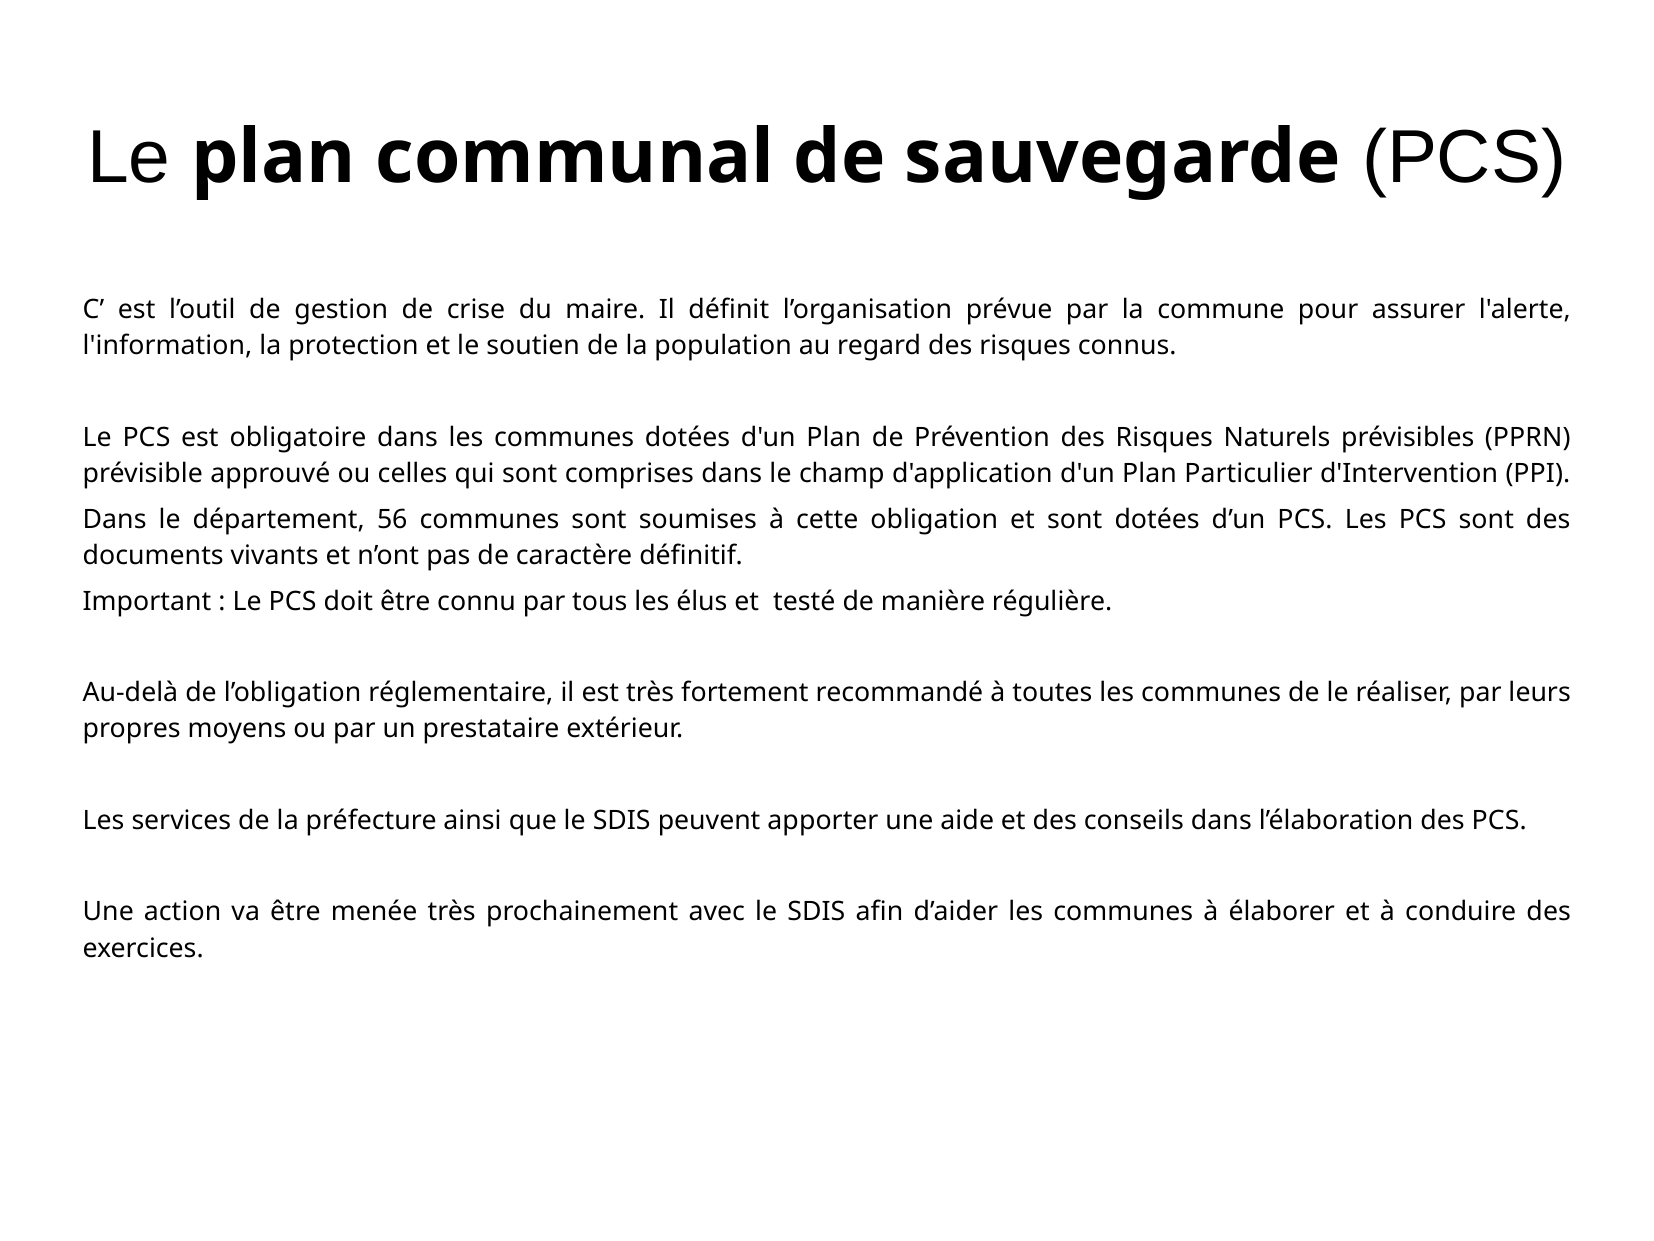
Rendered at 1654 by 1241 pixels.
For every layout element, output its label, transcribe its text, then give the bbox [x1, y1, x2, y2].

title Le plan communal de sauvegarde (PCS) [82, 49, 1571, 257]
list C’ est l’outil de gestion de crise du maire. Il définit l’organisation prévue par la commune pour assurer l'alerte, l'information, la protection et le soutien de la population au regard des risques connus. Le PCS est obligatoire dans les communes dotées d'un Plan de Prévention des Risques Naturels prévisibles (PPRN) prévisible approuvé ou celles qui sont comprises dans le champ d'application d'un Plan Particulier d'Intervention (PPI). Dans le département, 56 communes sont soumises à cette obligation et sont dotées d’un PCS. Les PCS sont des documents vivants et n’ont pas de caractère définitif. Important : Le PCS doit être connu par tous les élus et testé de manière régulière. Au-delà de l’obligation réglementaire, il est très fortement recommandé à toutes les communes de le réaliser, par leurs propres moyens ou par un prestataire extérieur. Les services de la préfecture ainsi que le SDIS peuvent apporter une aide et des conseils dans l’élaboration des PCS. Une action va être menée très prochainement avec le SDIS afin d’aider les communes à élaborer et à conduire des exercices. [82, 290, 1571, 1010]
